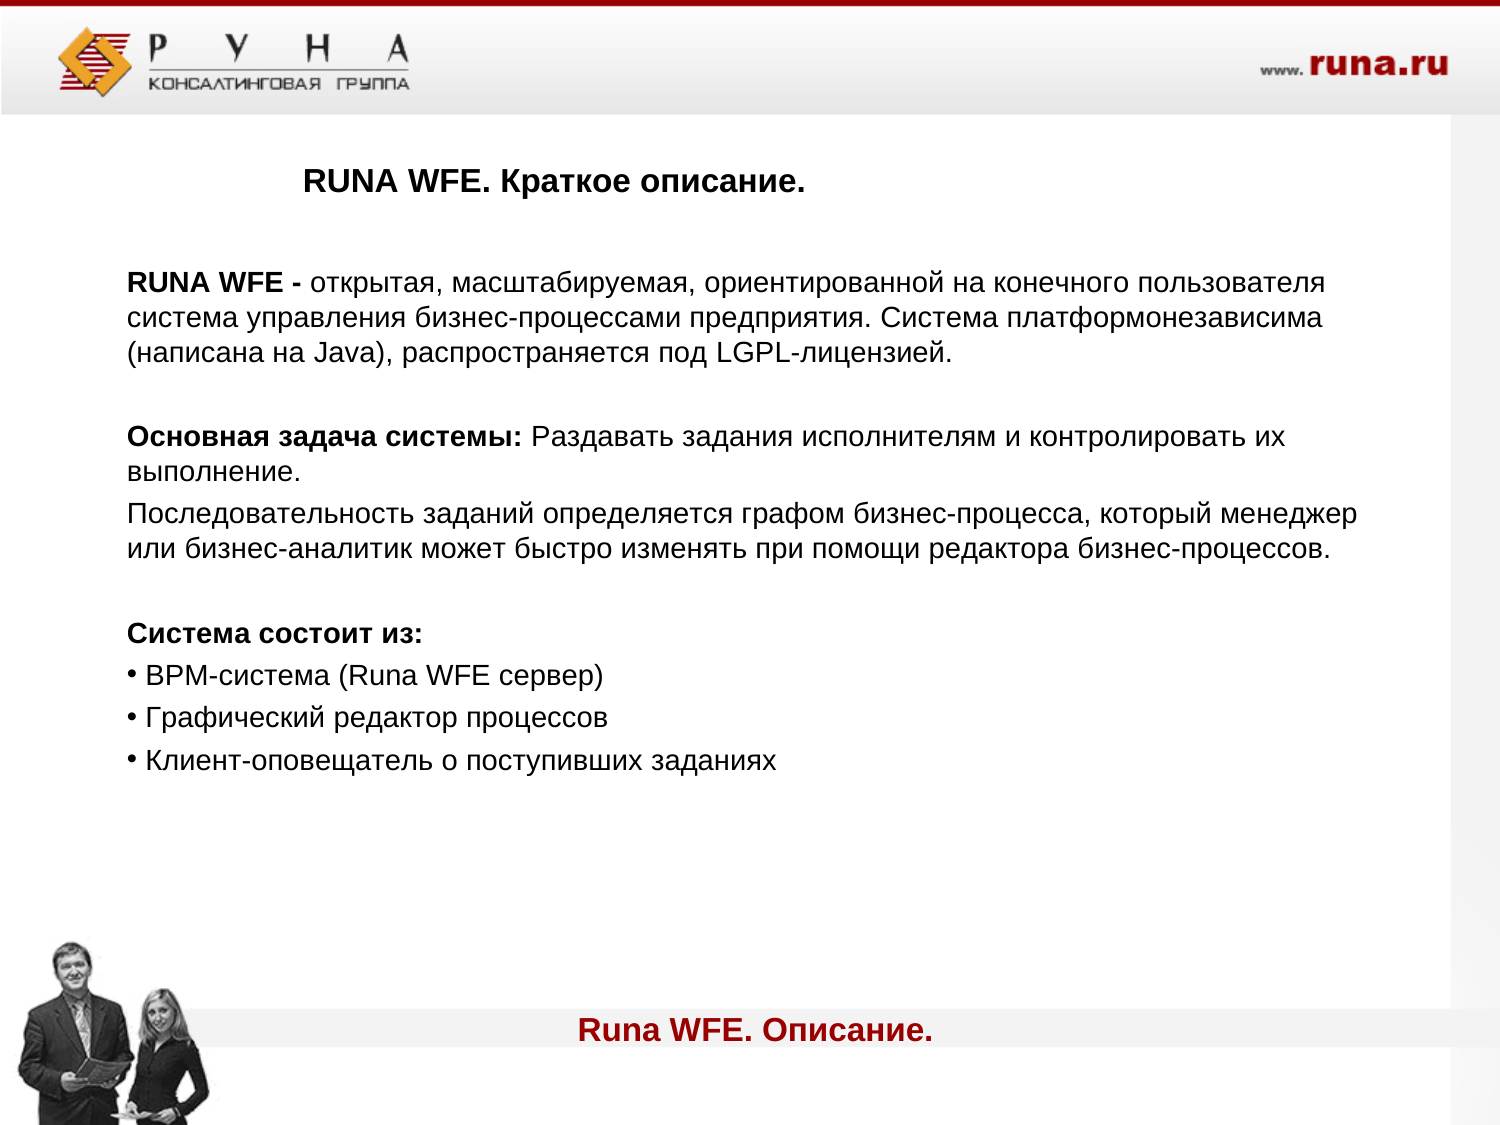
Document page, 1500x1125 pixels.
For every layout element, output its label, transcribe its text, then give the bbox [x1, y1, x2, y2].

picture [0, 0, 1500, 1125]
text_box RUNA WFE - открытая, масштабируемая, ориентированной на конечного пользователя система управления бизнес-процессами предприятия. Система платформонезависима (написана на Java), распространяется под LGPL-лицензией. Основная задача системы: Раздавать задания исполнителям и контролировать их выполнение. Последовательность заданий определяется графом бизнес-процесса, который менеджер или бизнес-аналитик может быстро изменять при помощи редактора бизнес-процессов. Система состоит из: BPM-система (Runa WFE сервер) Графический редактор процессов Клиент-оповещатель о поступивших заданиях [112, 255, 1400, 787]
text_box Runa WFE. Описание. [159, 1000, 1353, 1048]
text_box RUNA WFE. Краткое описание. [288, 151, 1182, 207]
